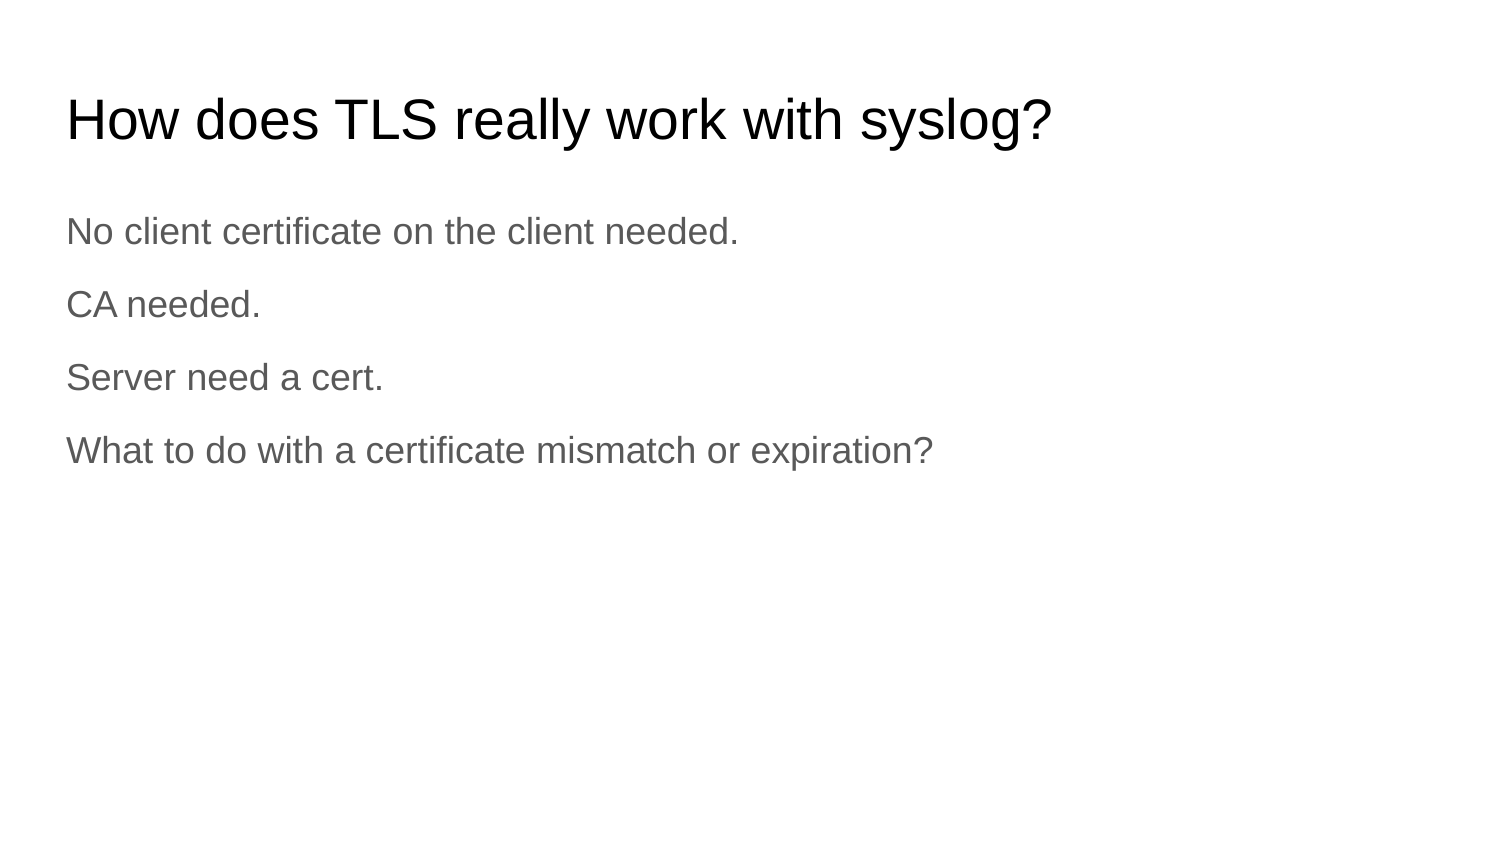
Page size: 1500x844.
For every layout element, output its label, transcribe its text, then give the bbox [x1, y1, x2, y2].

list No client certificate on the client needed. CA needed. Server need a cert. What to do with a certificate mismatch or expiration? [51, 189, 1449, 750]
title How does TLS really work with syslog? [51, 72, 1449, 167]
